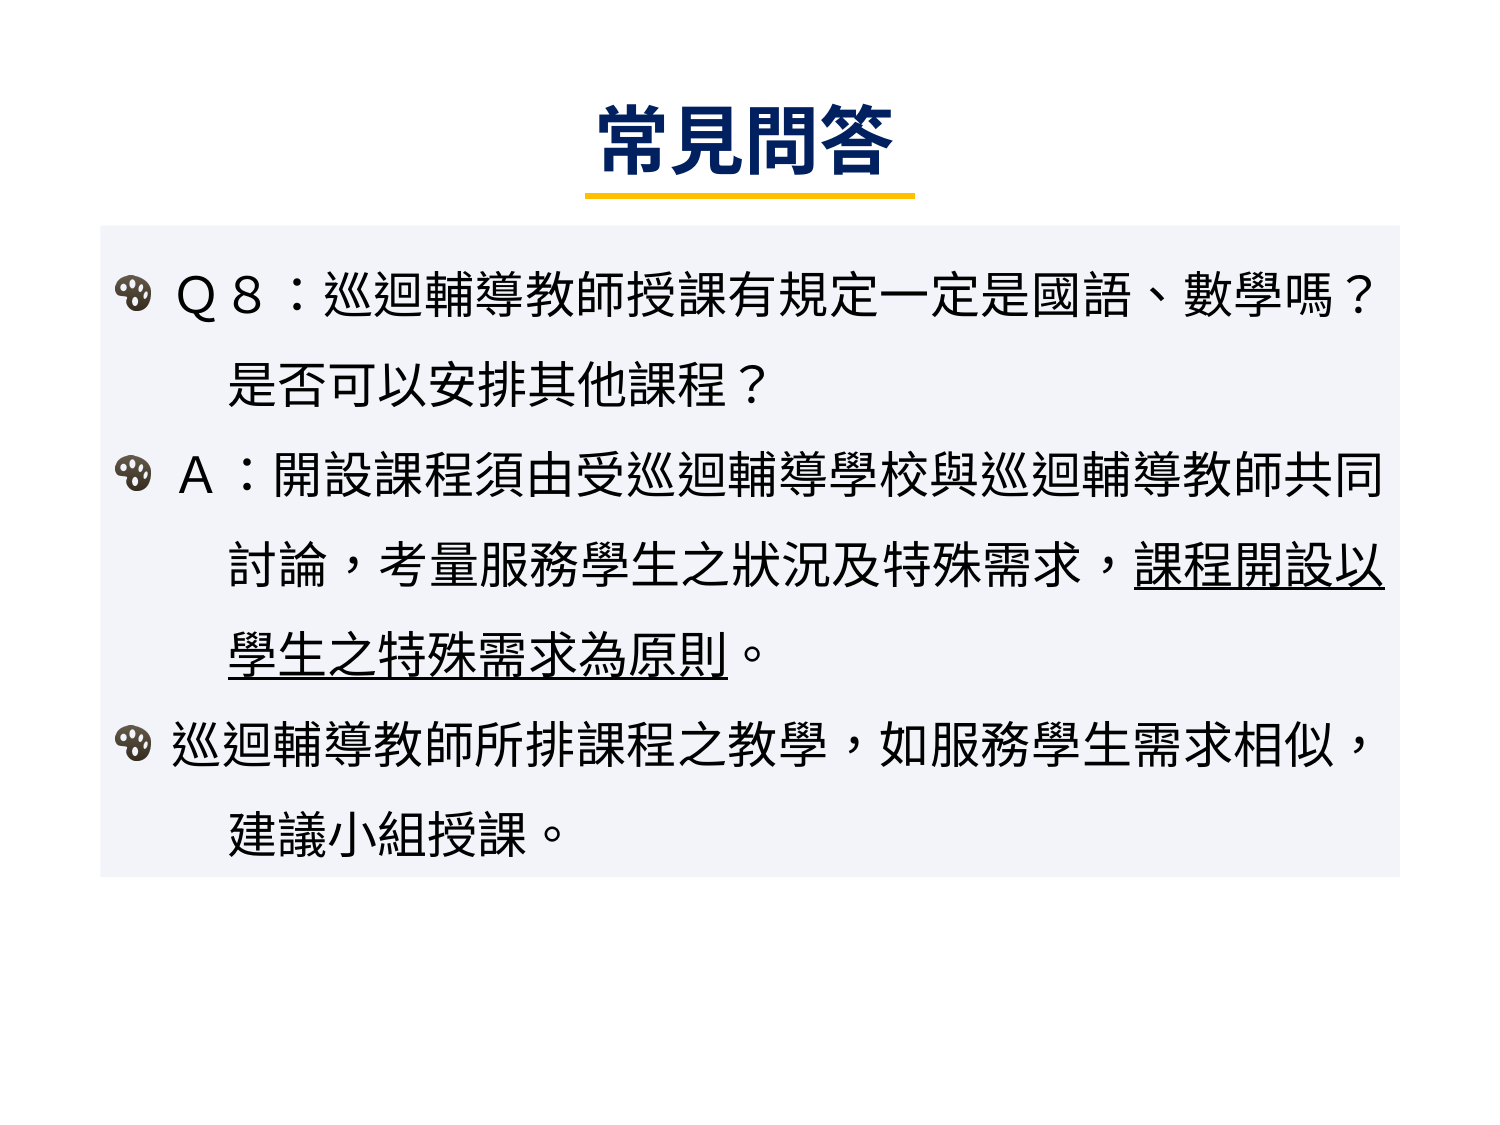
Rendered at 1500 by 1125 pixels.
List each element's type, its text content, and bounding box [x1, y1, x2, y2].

text_box Ｑ８：巡迴輔導教師授課有規定一定是國語、數學嗎？是否可以安排其他課程？ Ａ：開設課程須由受巡迴輔導學校與巡迴輔導教師共同討論，考量服務學生之狀況及特殊需求，課程開設以學生之特殊需求為原則。 巡迴輔導教師所排課程之教學，如服務學生需求相似，建議小組授課。 [100, 225, 1400, 877]
title 常見問答 [41, 45, 1447, 233]
